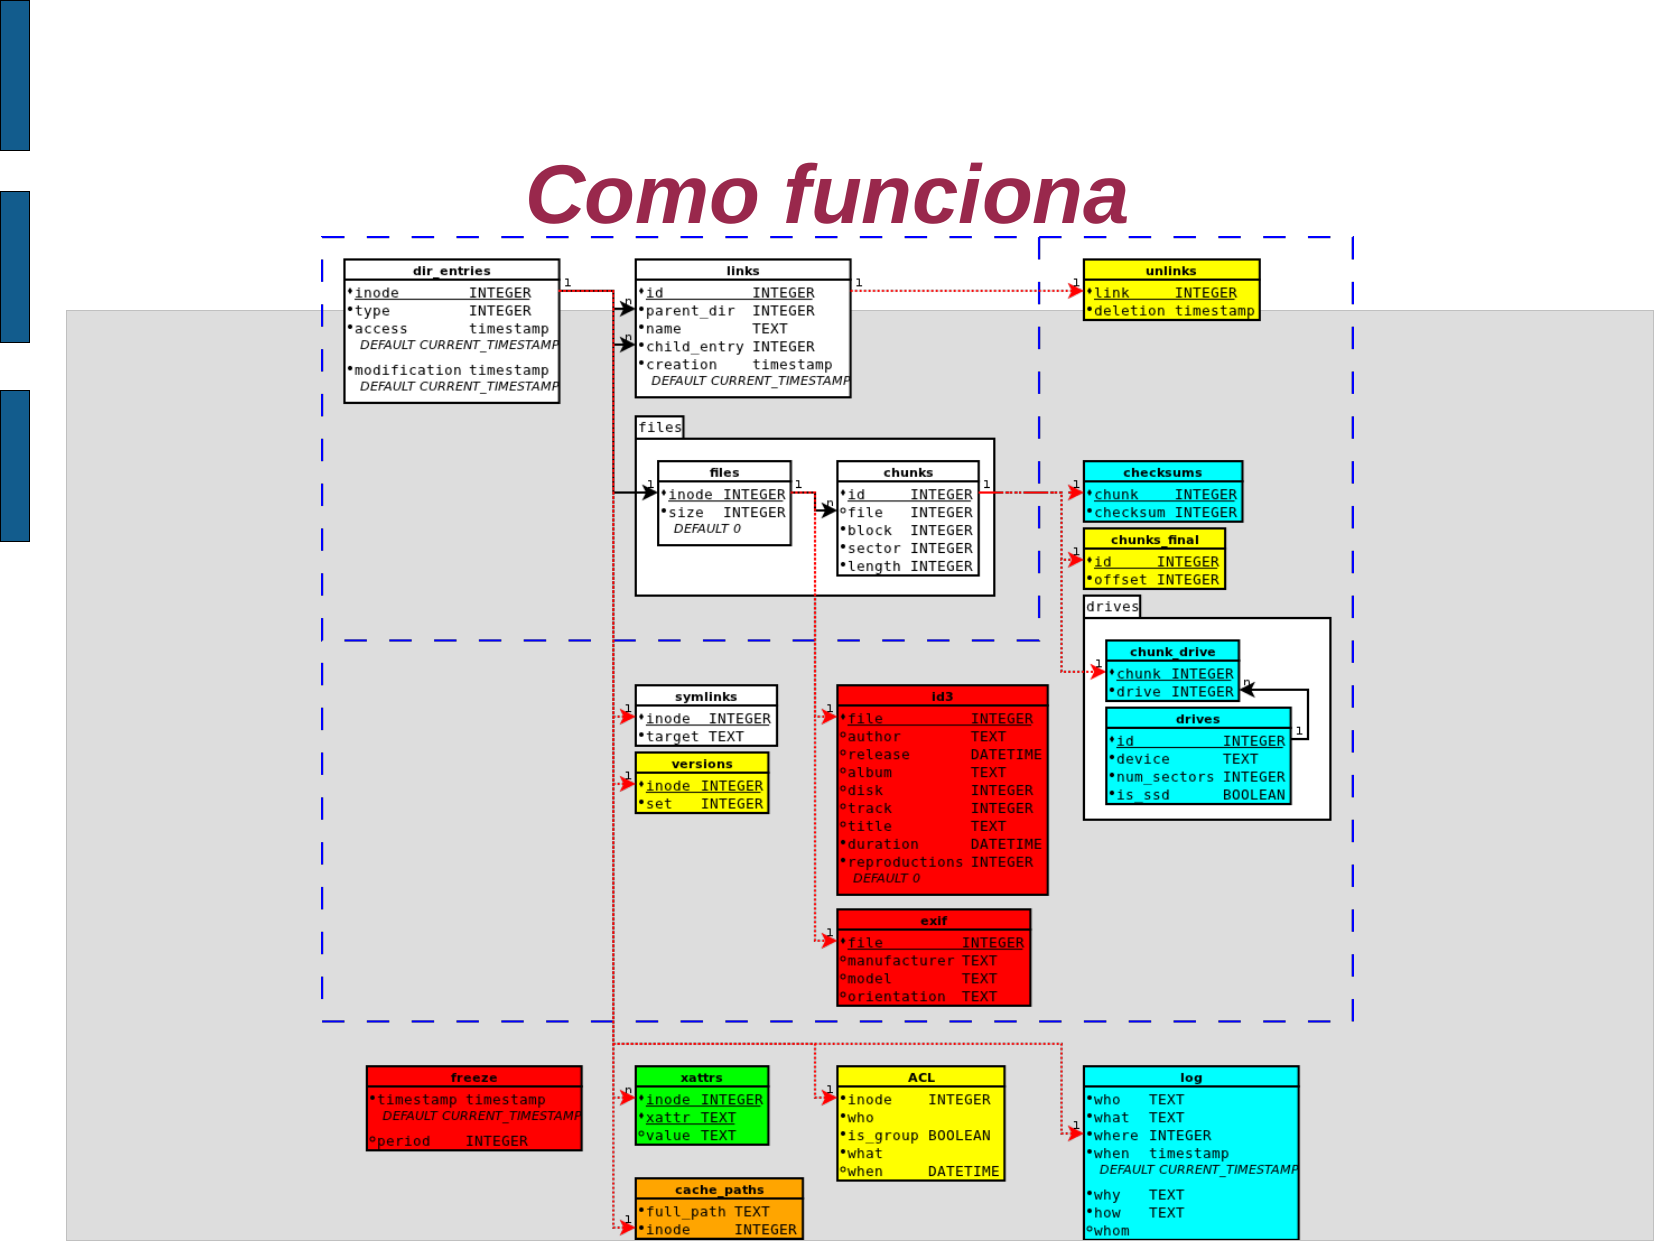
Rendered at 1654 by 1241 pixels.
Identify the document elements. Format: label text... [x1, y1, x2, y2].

picture [321, 236, 1354, 1240]
title Como funciona [121, 91, 1534, 299]
